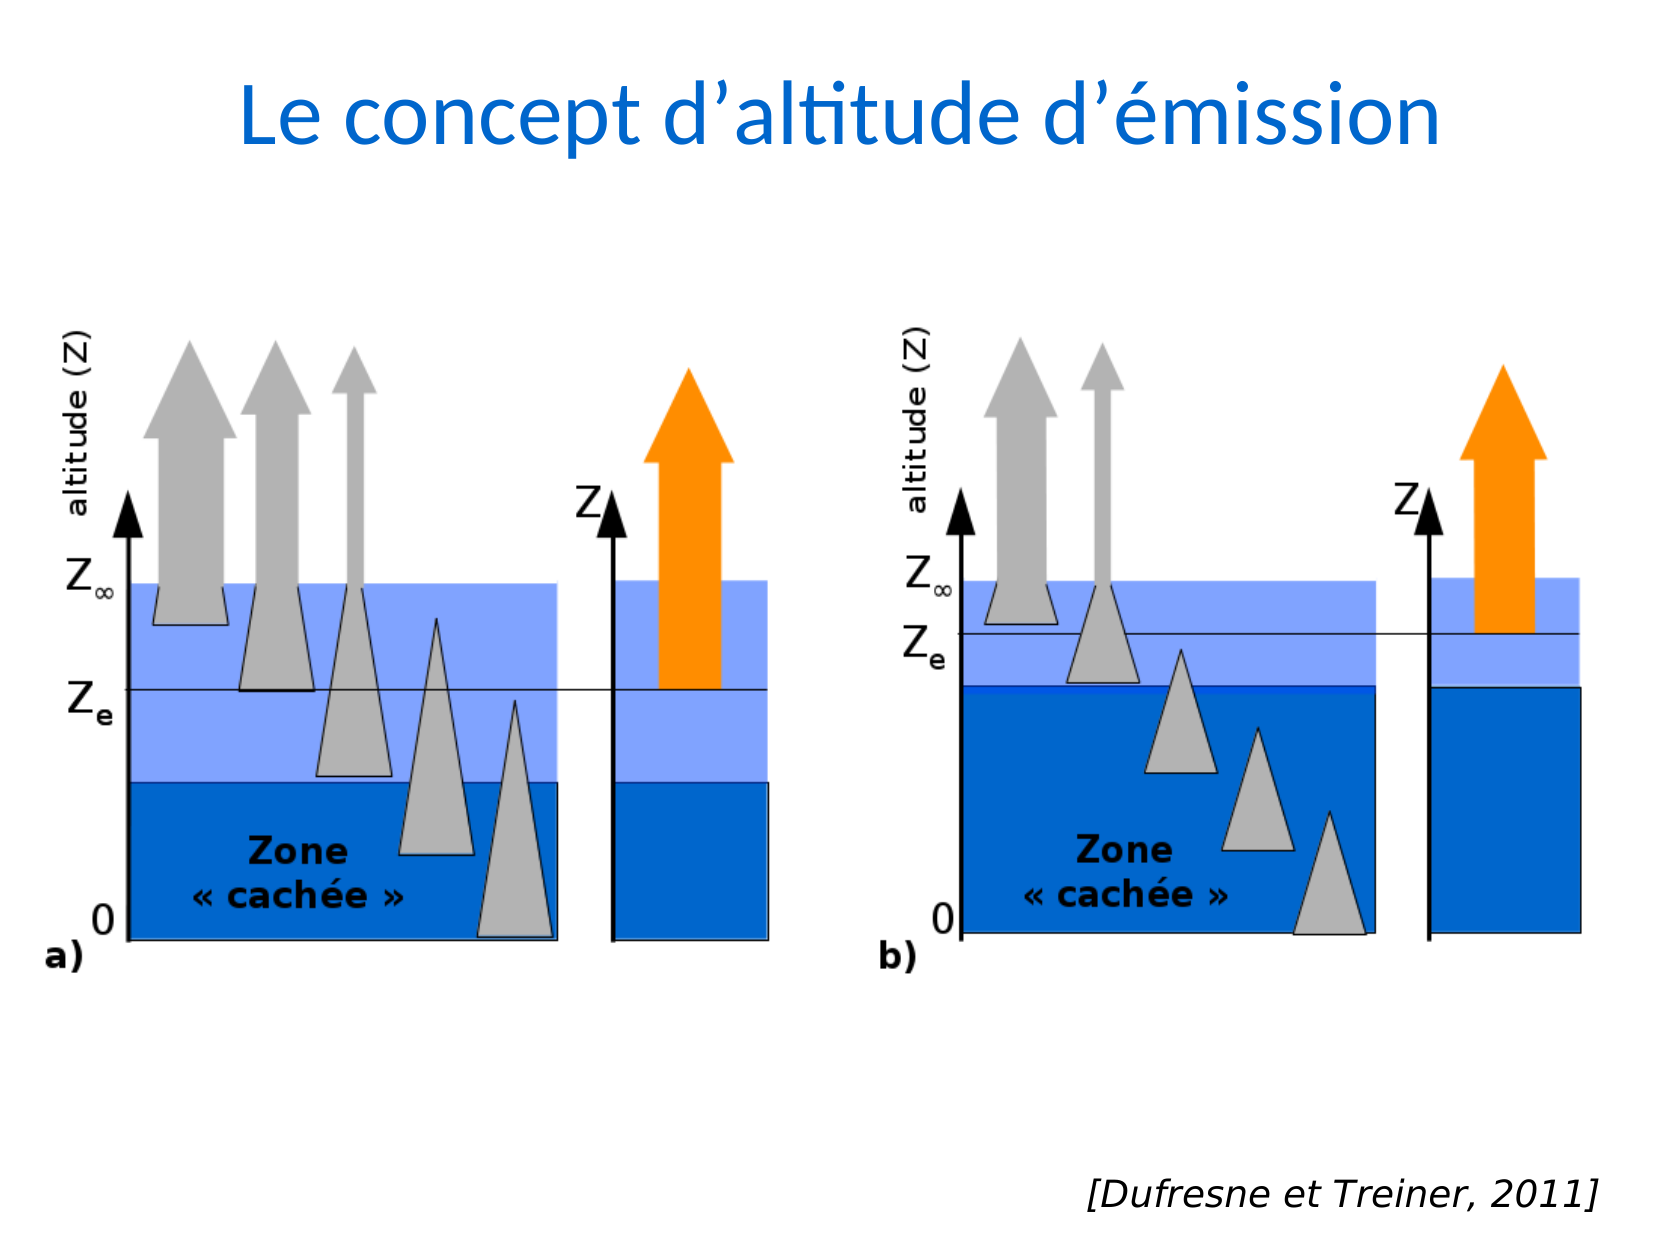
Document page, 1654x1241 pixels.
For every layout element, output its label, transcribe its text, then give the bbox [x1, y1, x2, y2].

text_box [Dufresne et Treiner, 2011] [1071, 1165, 1638, 1224]
text_box Le concept d’altitude d’émission [186, 68, 1498, 176]
picture [866, 320, 1592, 980]
picture [40, 322, 789, 984]
